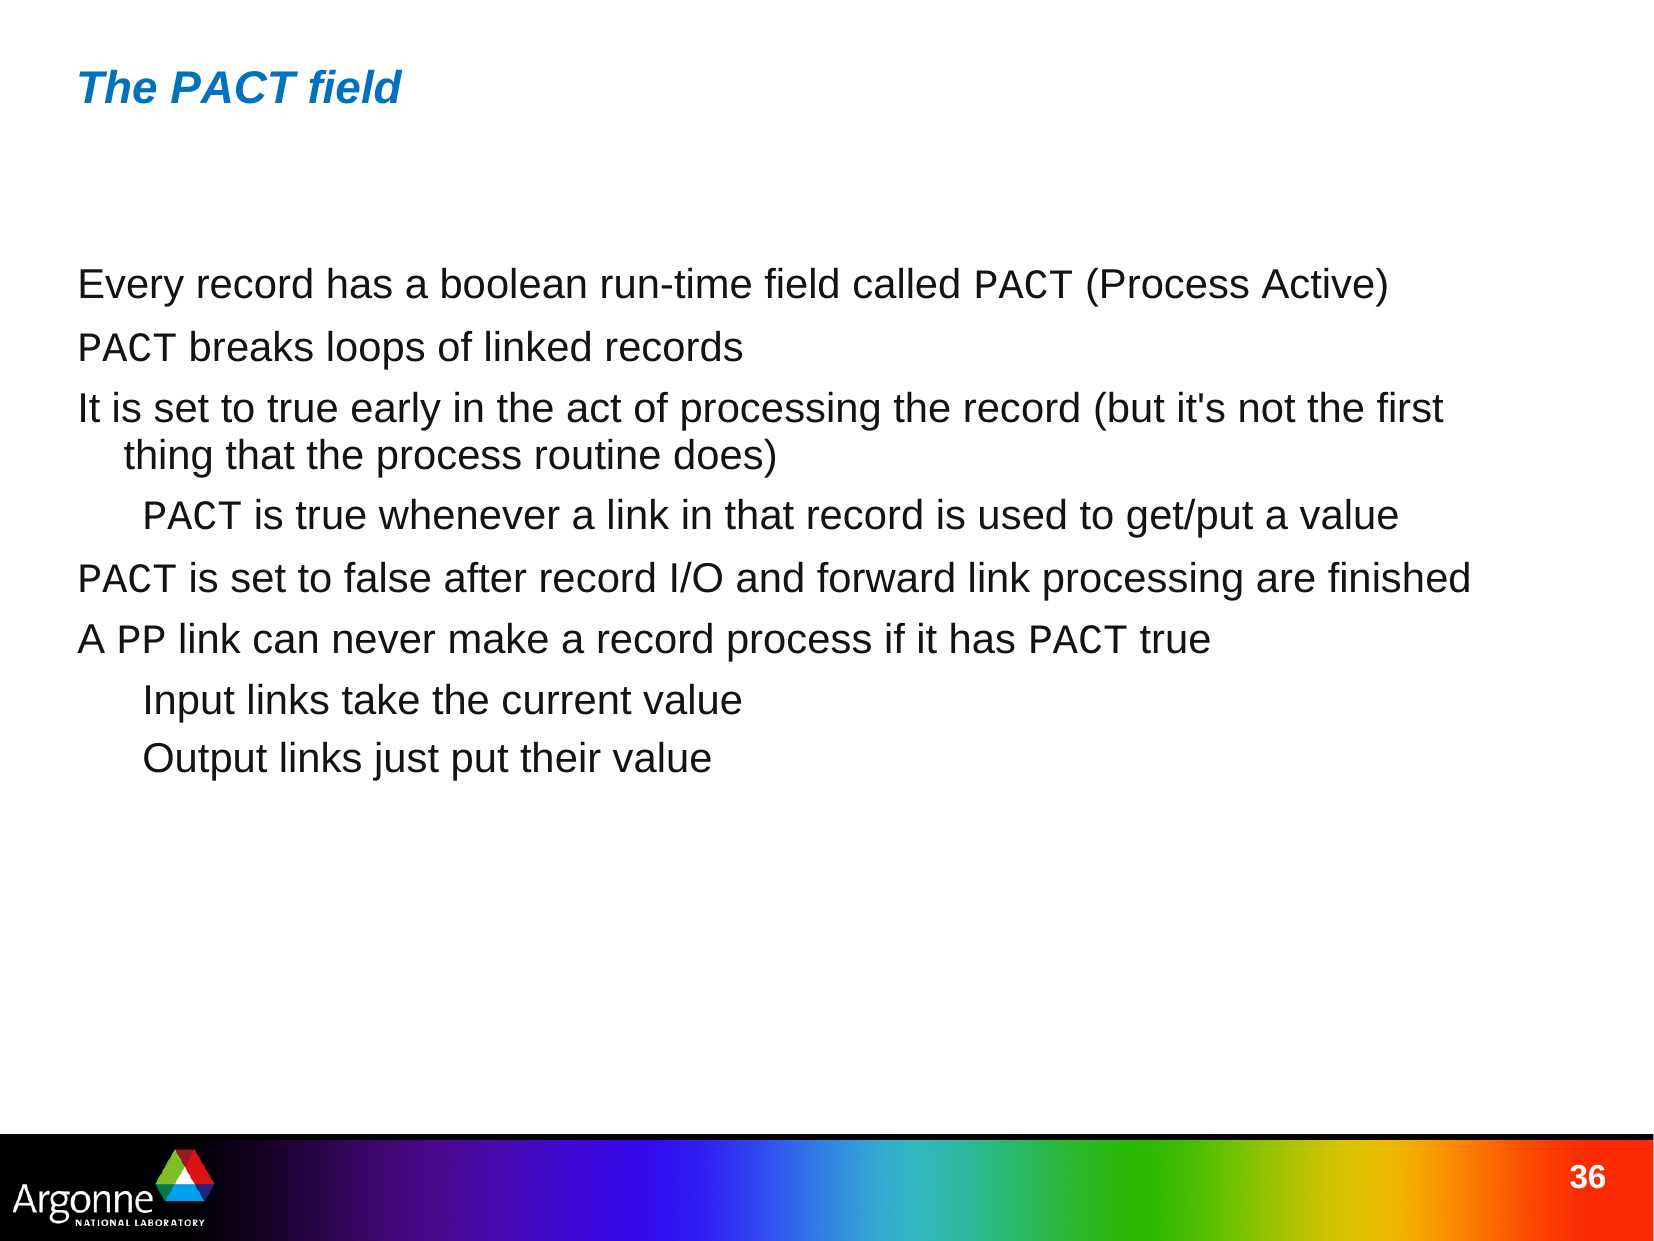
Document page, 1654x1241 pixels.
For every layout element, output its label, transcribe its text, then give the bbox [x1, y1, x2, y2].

title The PACT field [61, 59, 1500, 144]
picture [0, 1134, 1654, 1241]
list Every record has a boolean run-time field called PACT (Process Active) PACT breaks loops of linked records It is set to true early in the act of processing the record (but it's not the first thing that the process routine does) PACT is true whenever a link in that record is used to get/put a value PACT is set to false after record I/O and forward link processing are finished A PP link can never make a record process if it has PACT true Input links take the current value Output links just put their value [62, 253, 1498, 977]
